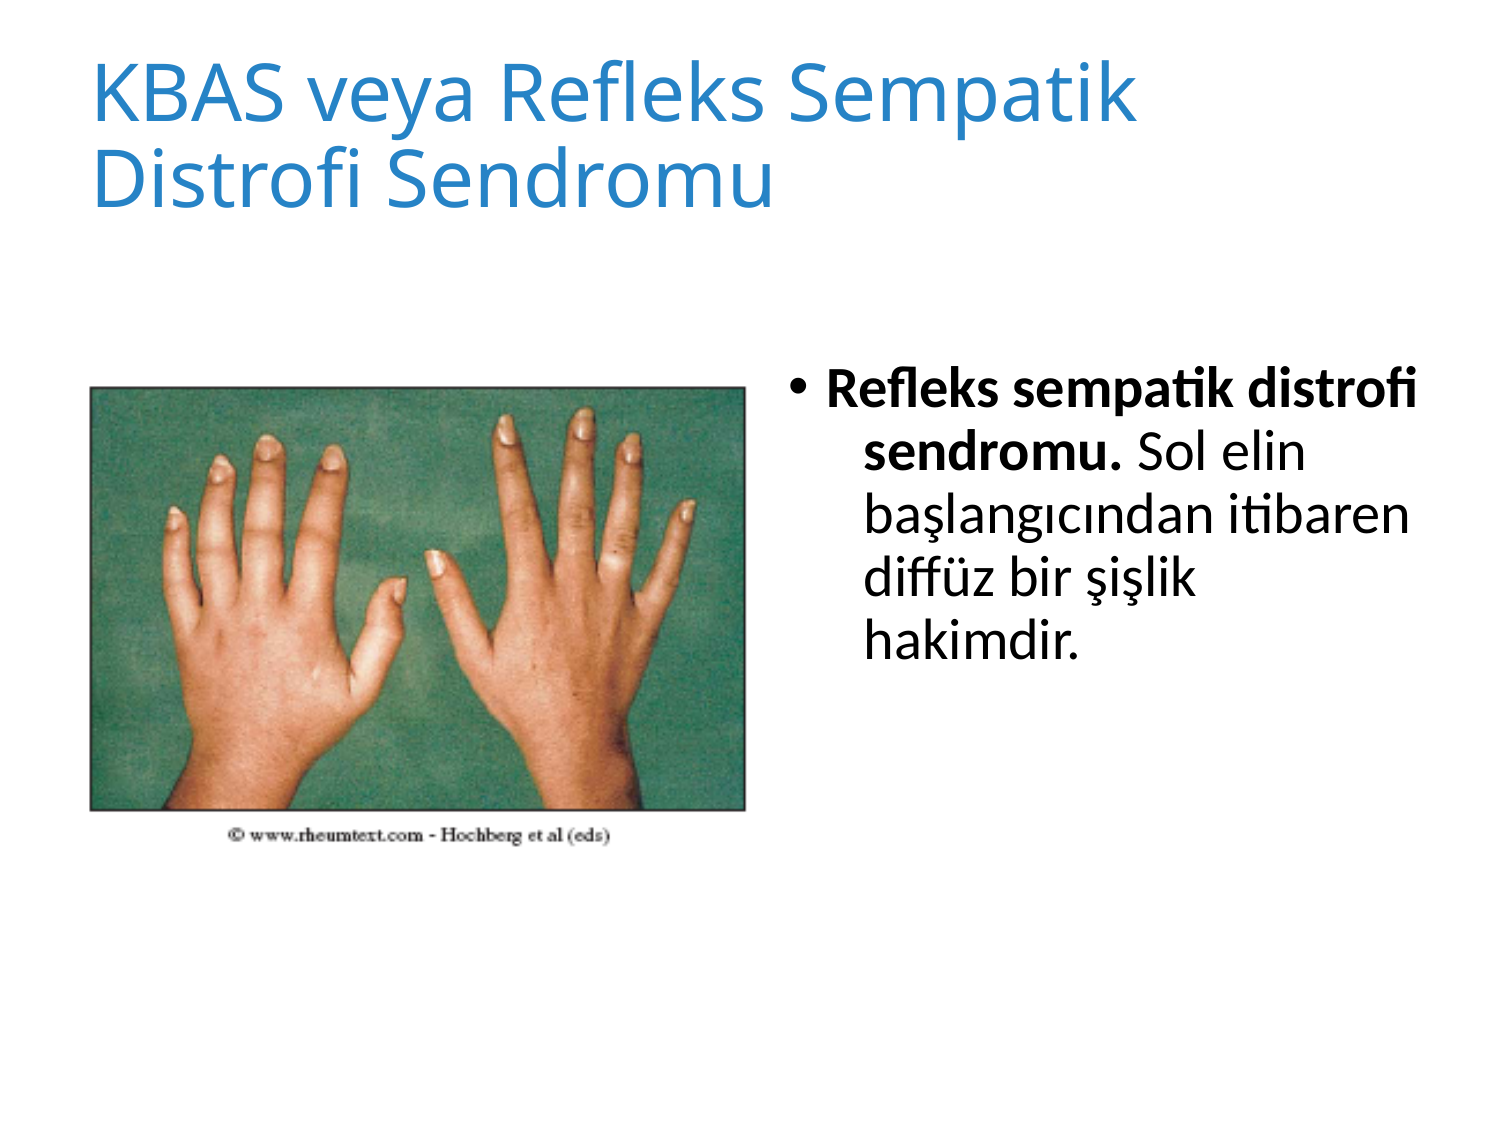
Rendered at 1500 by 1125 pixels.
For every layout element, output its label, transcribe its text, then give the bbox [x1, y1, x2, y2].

list Refleks sempatik distrofi sendromu. Sol elin başlangıcından itibaren diffüz bir şişlik hakimdir. [773, 350, 1437, 946]
chart [88, 385, 751, 849]
title KBAS veya Refleks Sempatik Distrofi Sendromu [75, 45, 1426, 233]
